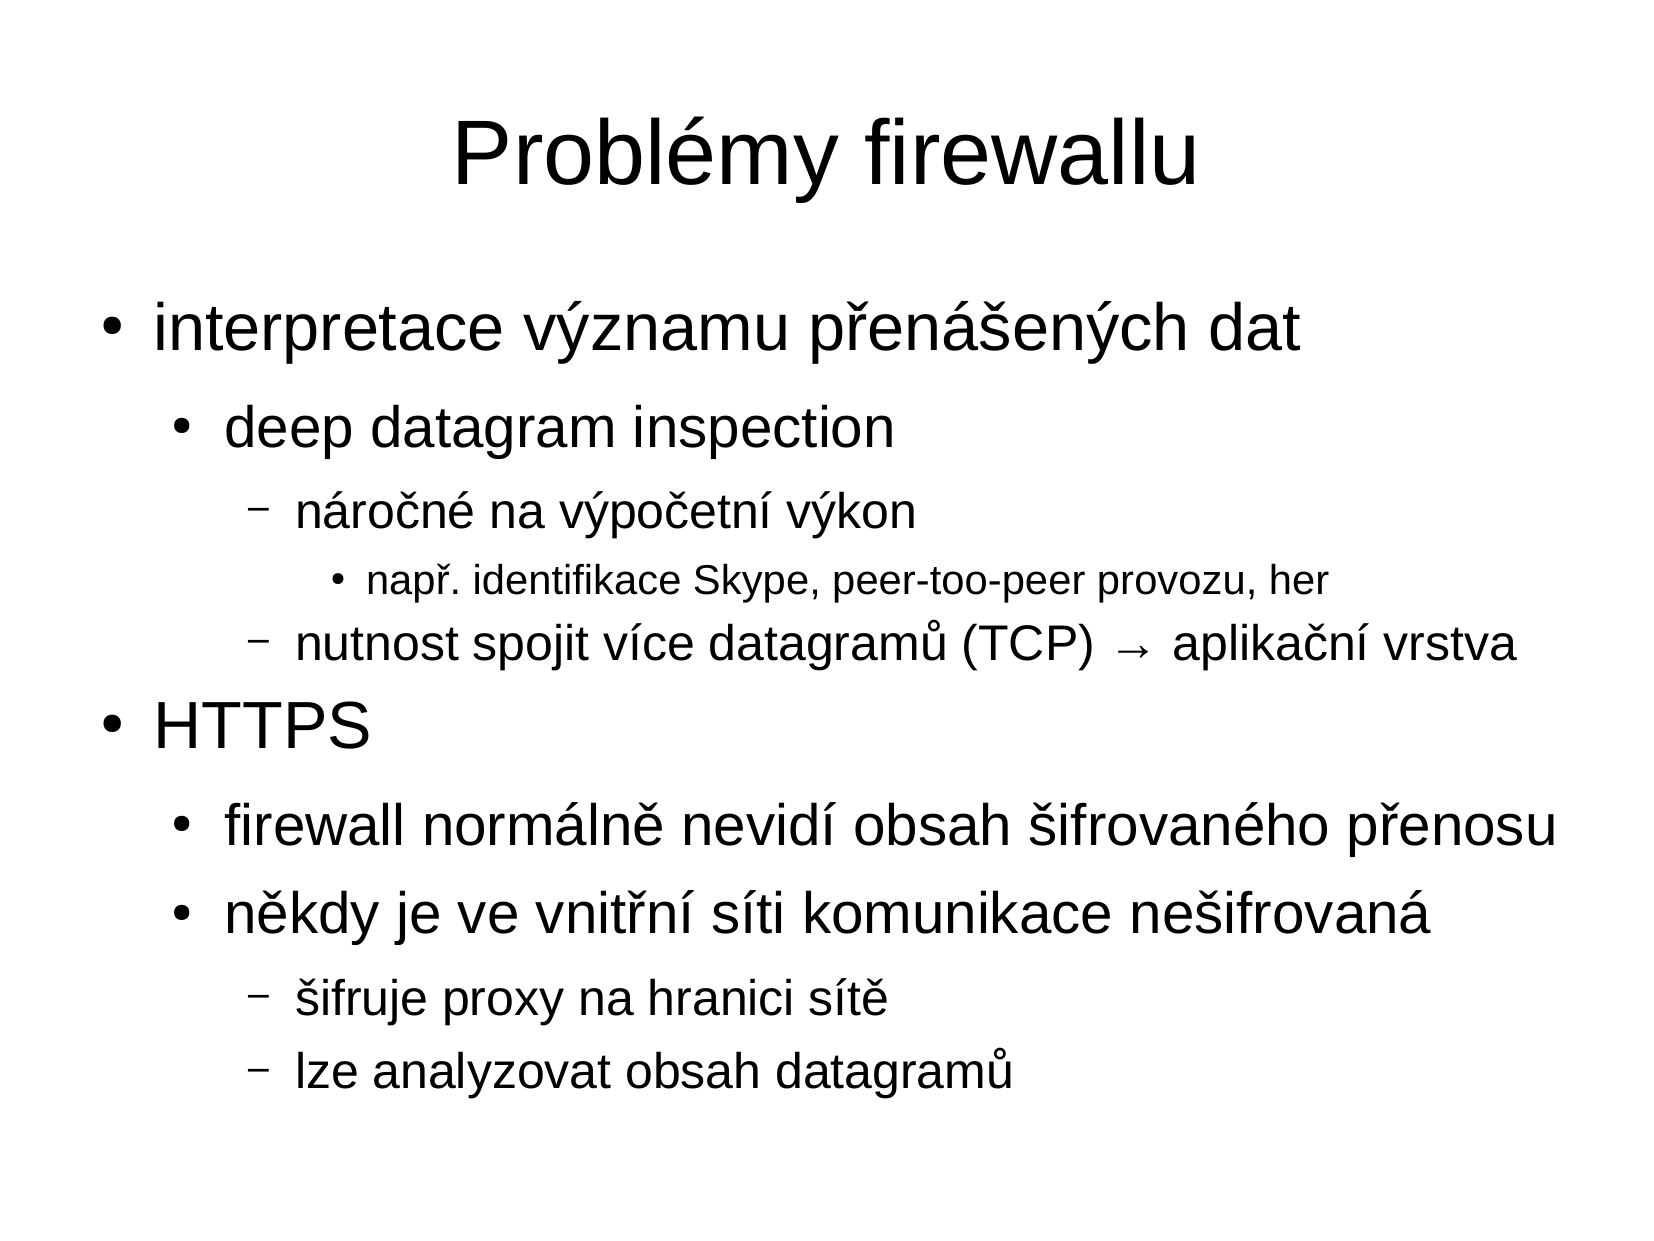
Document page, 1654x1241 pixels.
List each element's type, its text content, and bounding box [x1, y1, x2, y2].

title Problémy firewallu [82, 49, 1571, 257]
list interpretace významu přenášených dat deep datagram inspection náročné na výpočetní výkon např. identifikace Skype, peer-too-peer provozu, her nutnost spojit více datagramů (TCP) → aplikační vrstva HTTPS firewall normálně nevidí obsah šifrovaného přenosu někdy je ve vnitřní síti komunikace nešifrovaná šifruje proxy na hranici sítě lze analyzovat obsah datagramů [82, 290, 1571, 1100]
